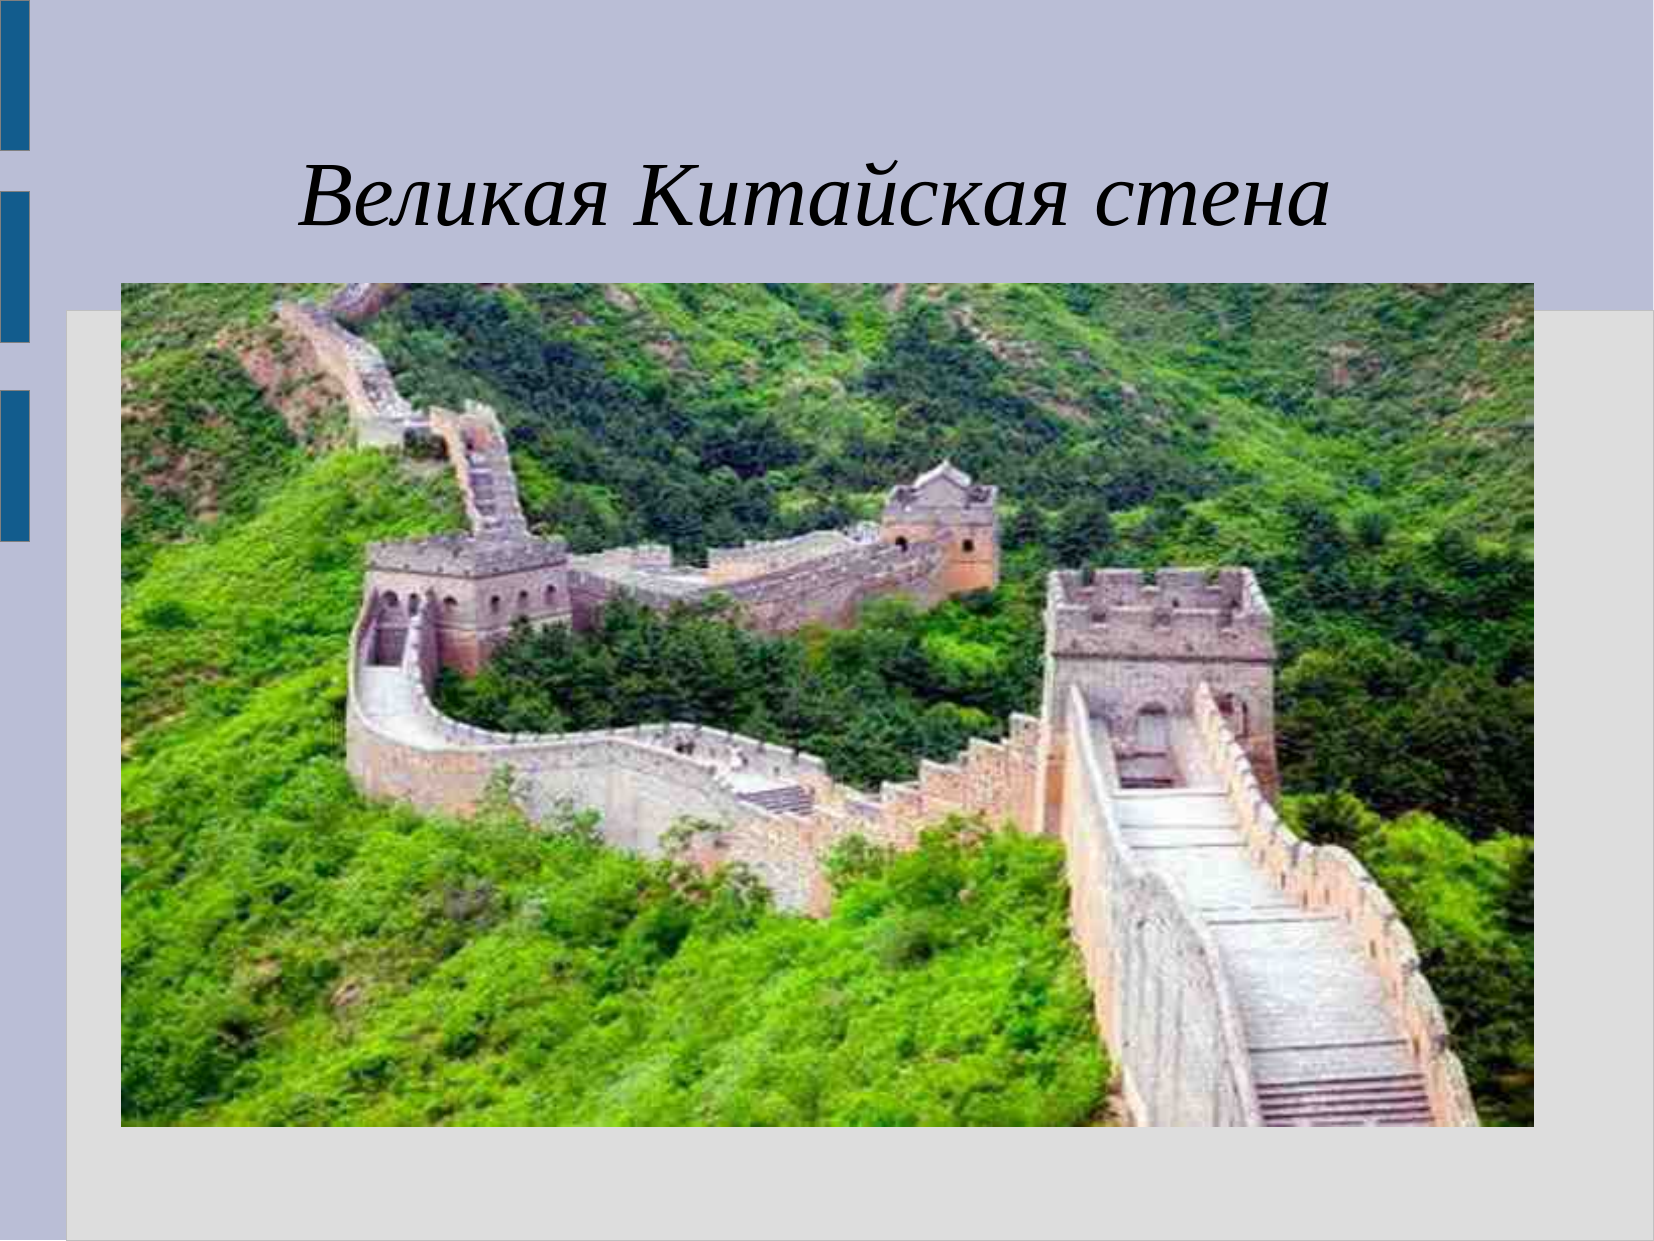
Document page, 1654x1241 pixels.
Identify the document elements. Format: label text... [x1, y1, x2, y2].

picture [121, 283, 1534, 1127]
title Великая Китайская стена [121, 91, 1534, 283]
